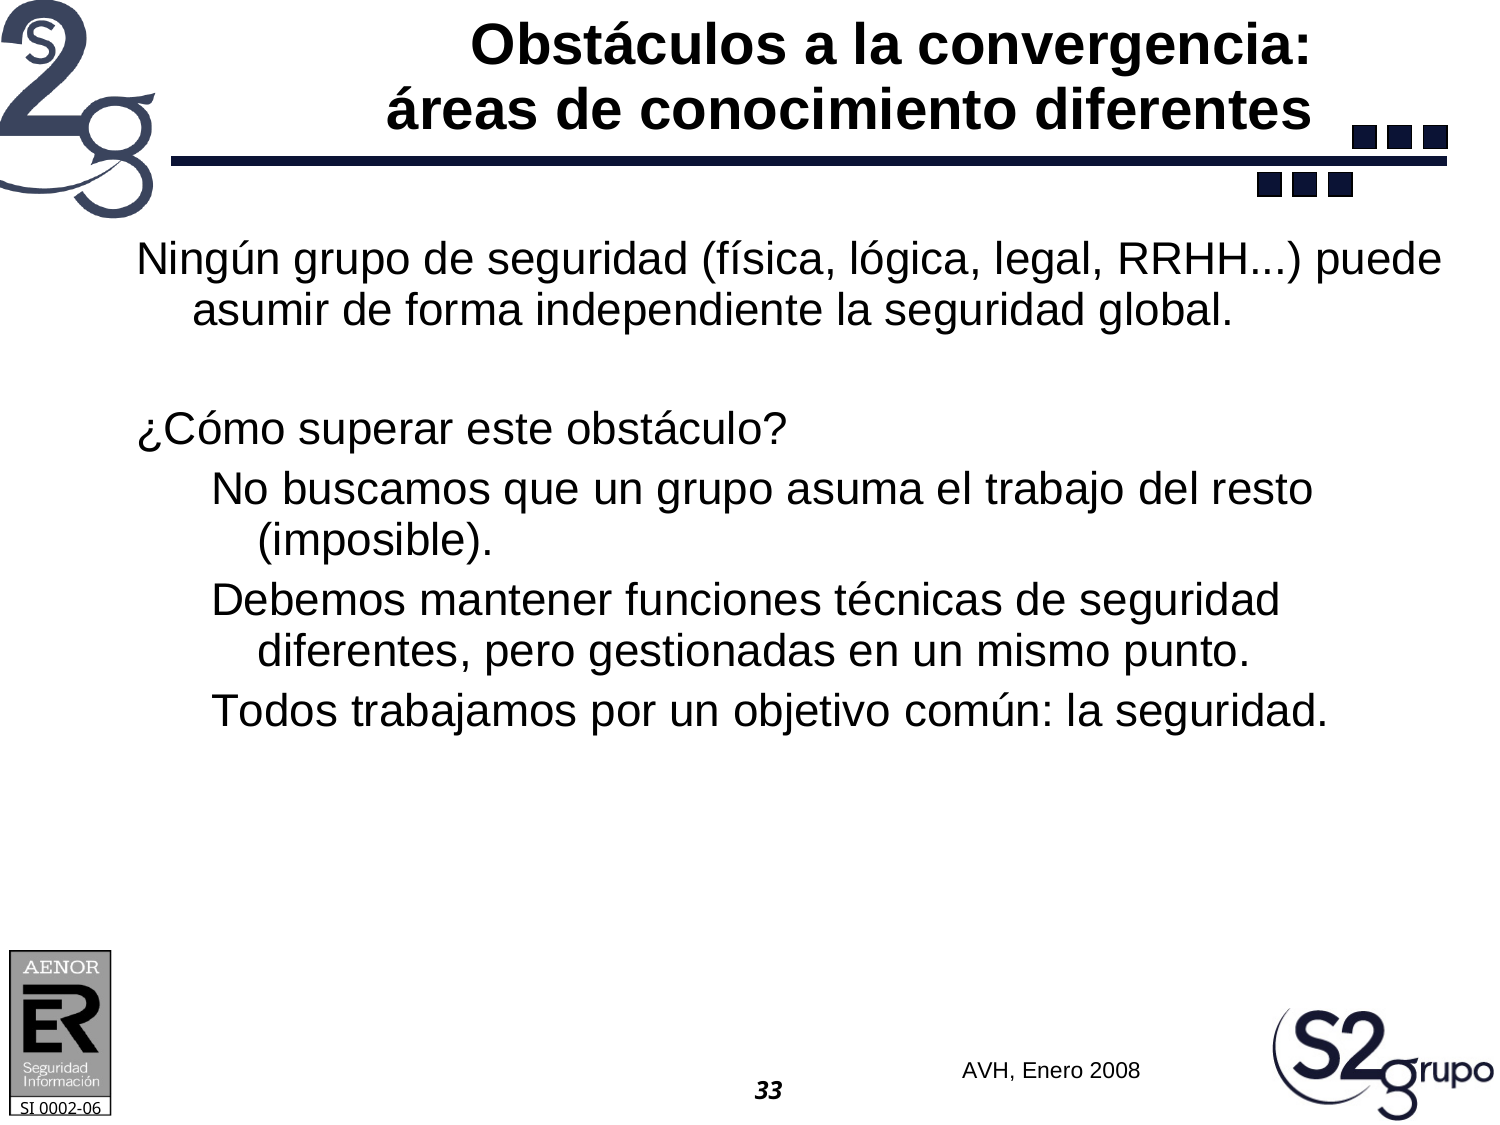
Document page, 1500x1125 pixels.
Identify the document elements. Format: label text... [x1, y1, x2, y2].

picture [9, 950, 112, 1116]
list Ningún grupo de seguridad (física, lógica, legal, RRHH...) puede asumir de forma independiente la seguridad global. ¿Cómo superar este obstáculo? No buscamos que un grupo asuma el trabajo del resto (imposible). Debemos mantener funciones técnicas de seguridad diferentes, pero gestionadas en un mismo punto. Todos trabajamos por un objetivo común: la seguridad. [120, 177, 1477, 929]
text_box AVH, Enero 2008 [947, 1049, 1156, 1091]
picture [0, 0, 158, 220]
picture [1272, 1008, 1494, 1121]
title Obstáculos a la convergencia: áreas de conocimiento diferentes [183, 3, 1329, 149]
